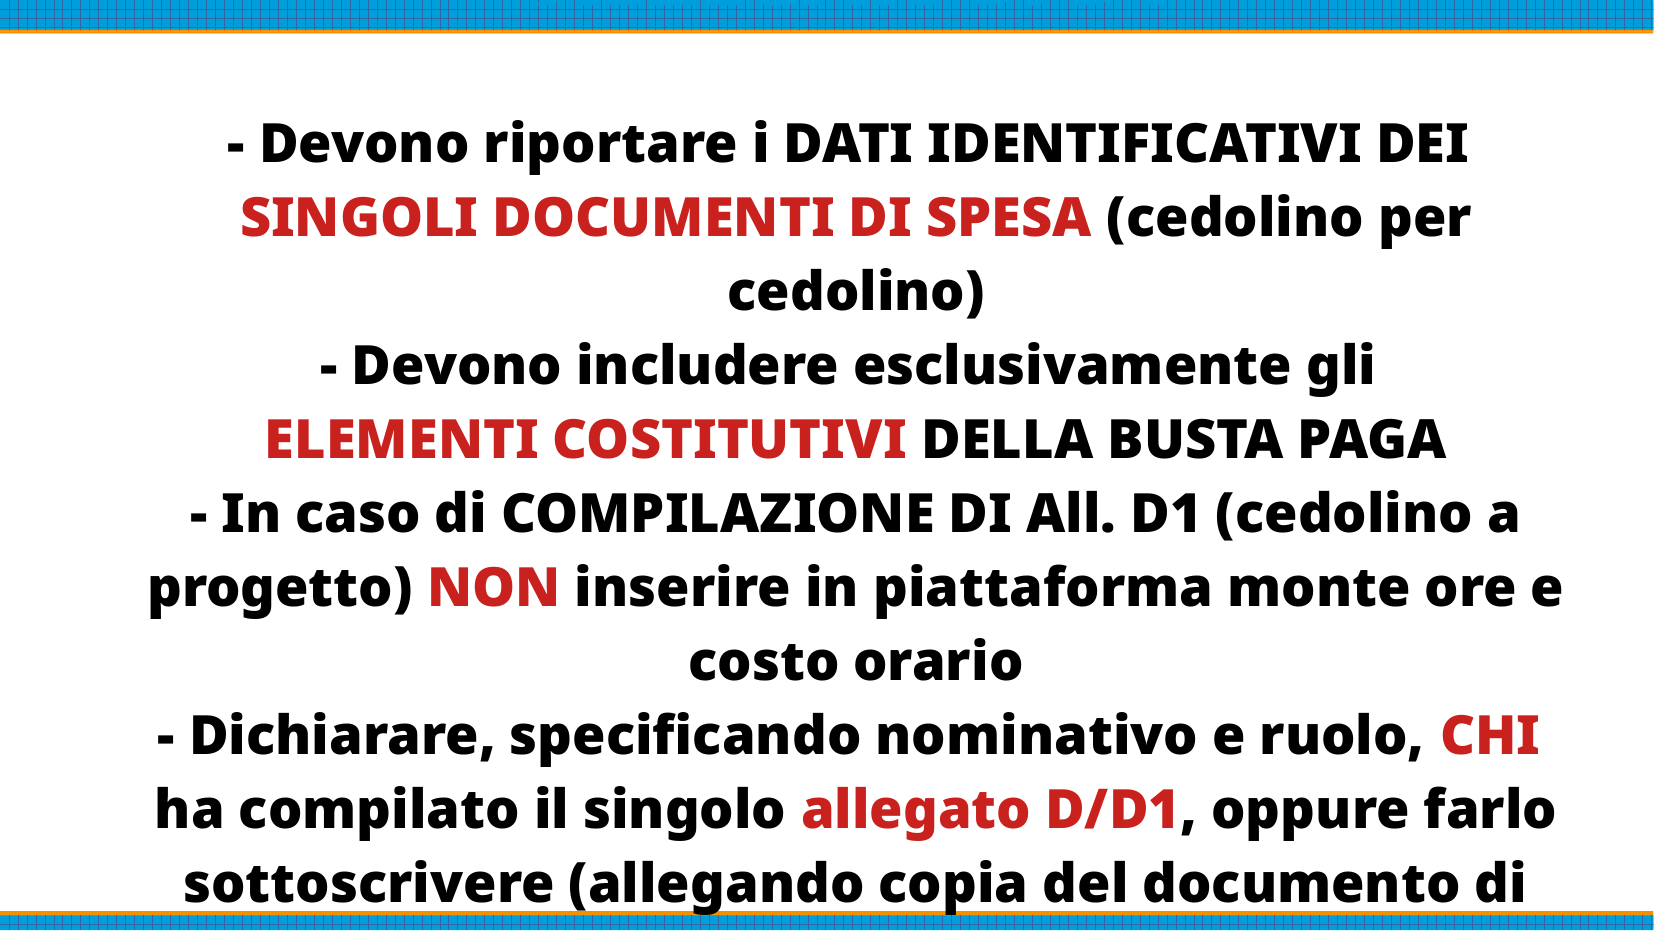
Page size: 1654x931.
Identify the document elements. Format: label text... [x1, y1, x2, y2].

subtitle ALLEGATI D/D1 - Devono riportare i DATI IDENTIFICATIVI DEI SINGOLI DOCUMENTI DI SPESA (cedolino per cedolino) - Devono includere esclusivamente gli ELEMENTI COSTITUTIVI DELLA BUSTA PAGA - In caso di COMPILAZIONE DI All. D1 (cedolino a progetto) NON inserire in piattaforma monte ore e costo orario - Dichiarare, specificando nominativo e ruolo, CHI ha compilato il singolo allegato D/D1, oppure farlo sottoscrivere (allegando copia del documento di riconoscimento) [118, 0, 1595, 931]
